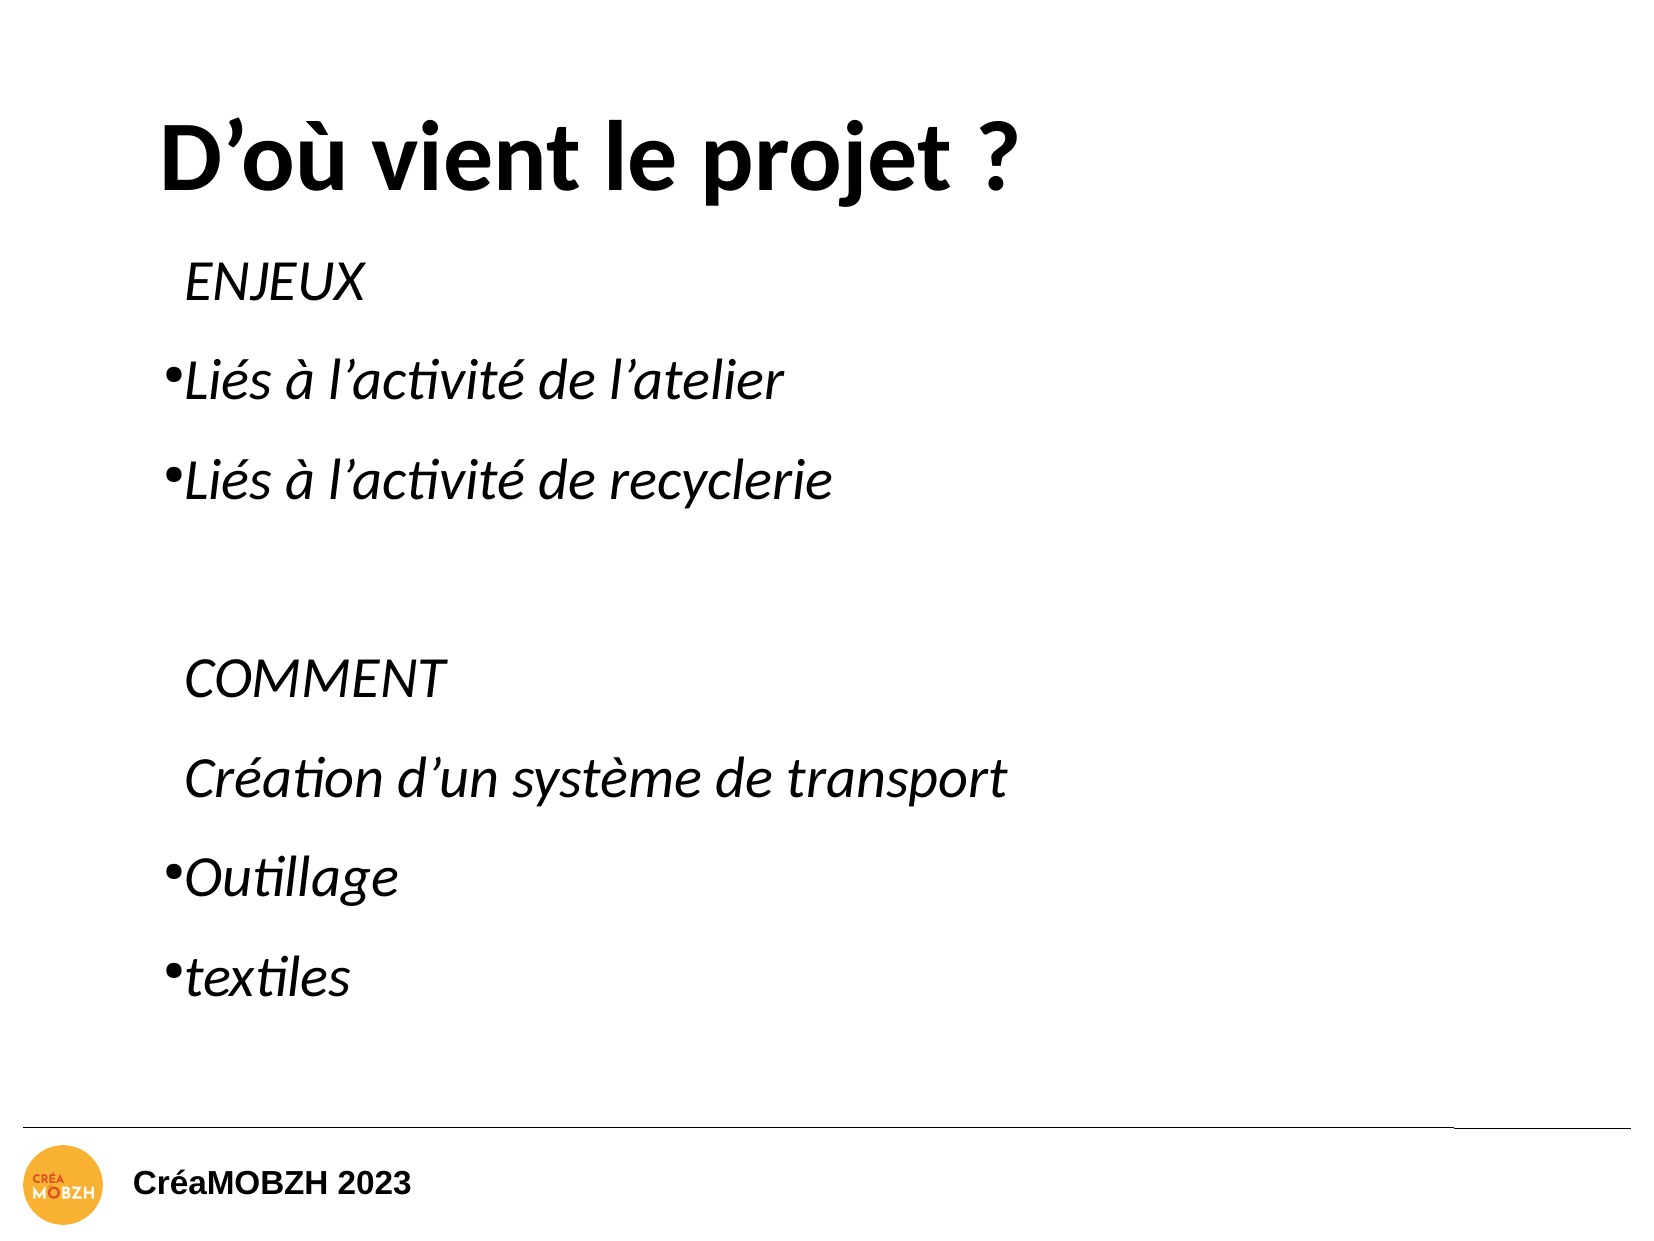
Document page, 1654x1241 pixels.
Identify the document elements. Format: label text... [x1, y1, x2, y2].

picture [23, 1145, 103, 1225]
list ENJEUX Liés à l’activité de l’atelier Liés à l’activité de recyclerie COMMENT Création d’un système de transport Outillage textiles [163, 242, 1652, 1061]
text_box CréaMOBZH 2023 [118, 1157, 1040, 1210]
title D’où vient le projet ? [11, 47, 1347, 255]
